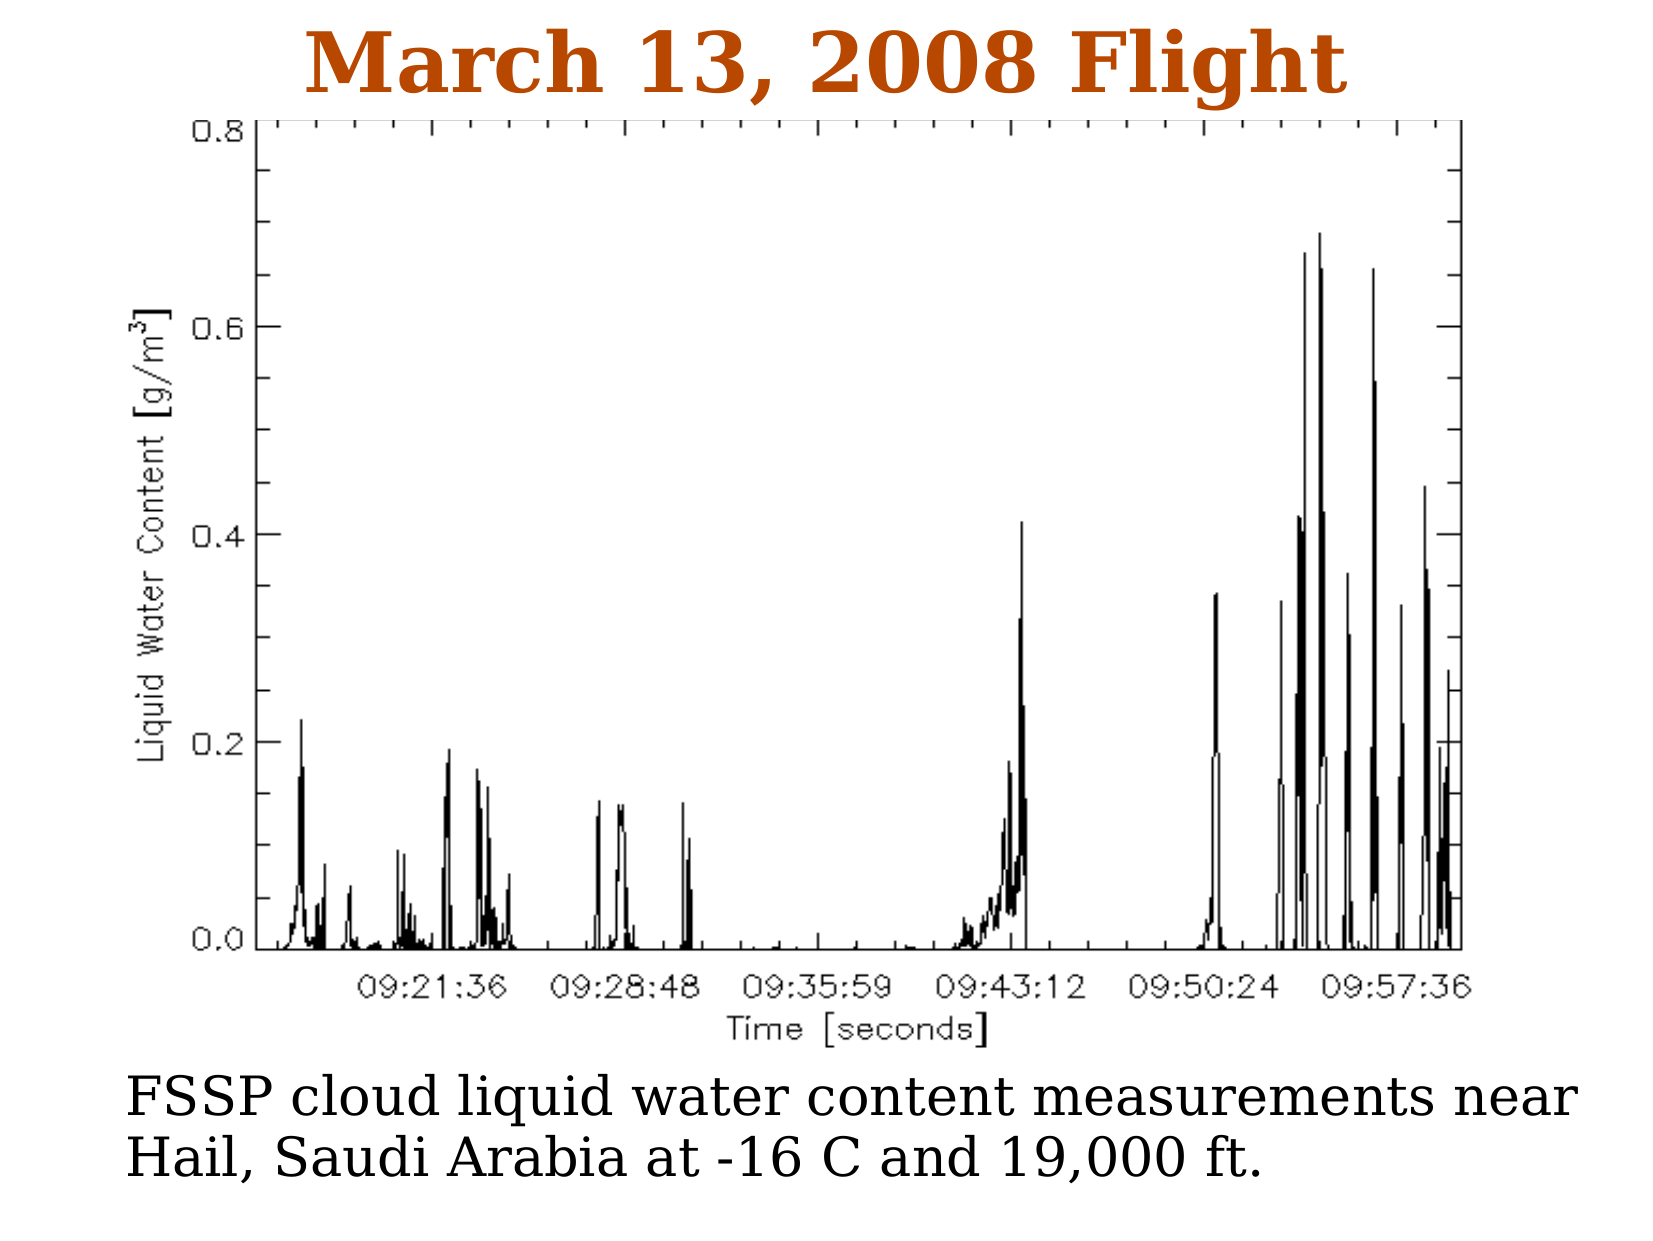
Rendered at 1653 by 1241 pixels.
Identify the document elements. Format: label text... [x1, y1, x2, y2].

picture [37, 120, 1538, 1051]
text_box March 13, 2008 Flight [0, 8, 1653, 120]
text_box FSSP cloud liquid water content measurements near Hail, Saudi Arabia at -16 C and 19,000 ft. [110, 1058, 1611, 1190]
